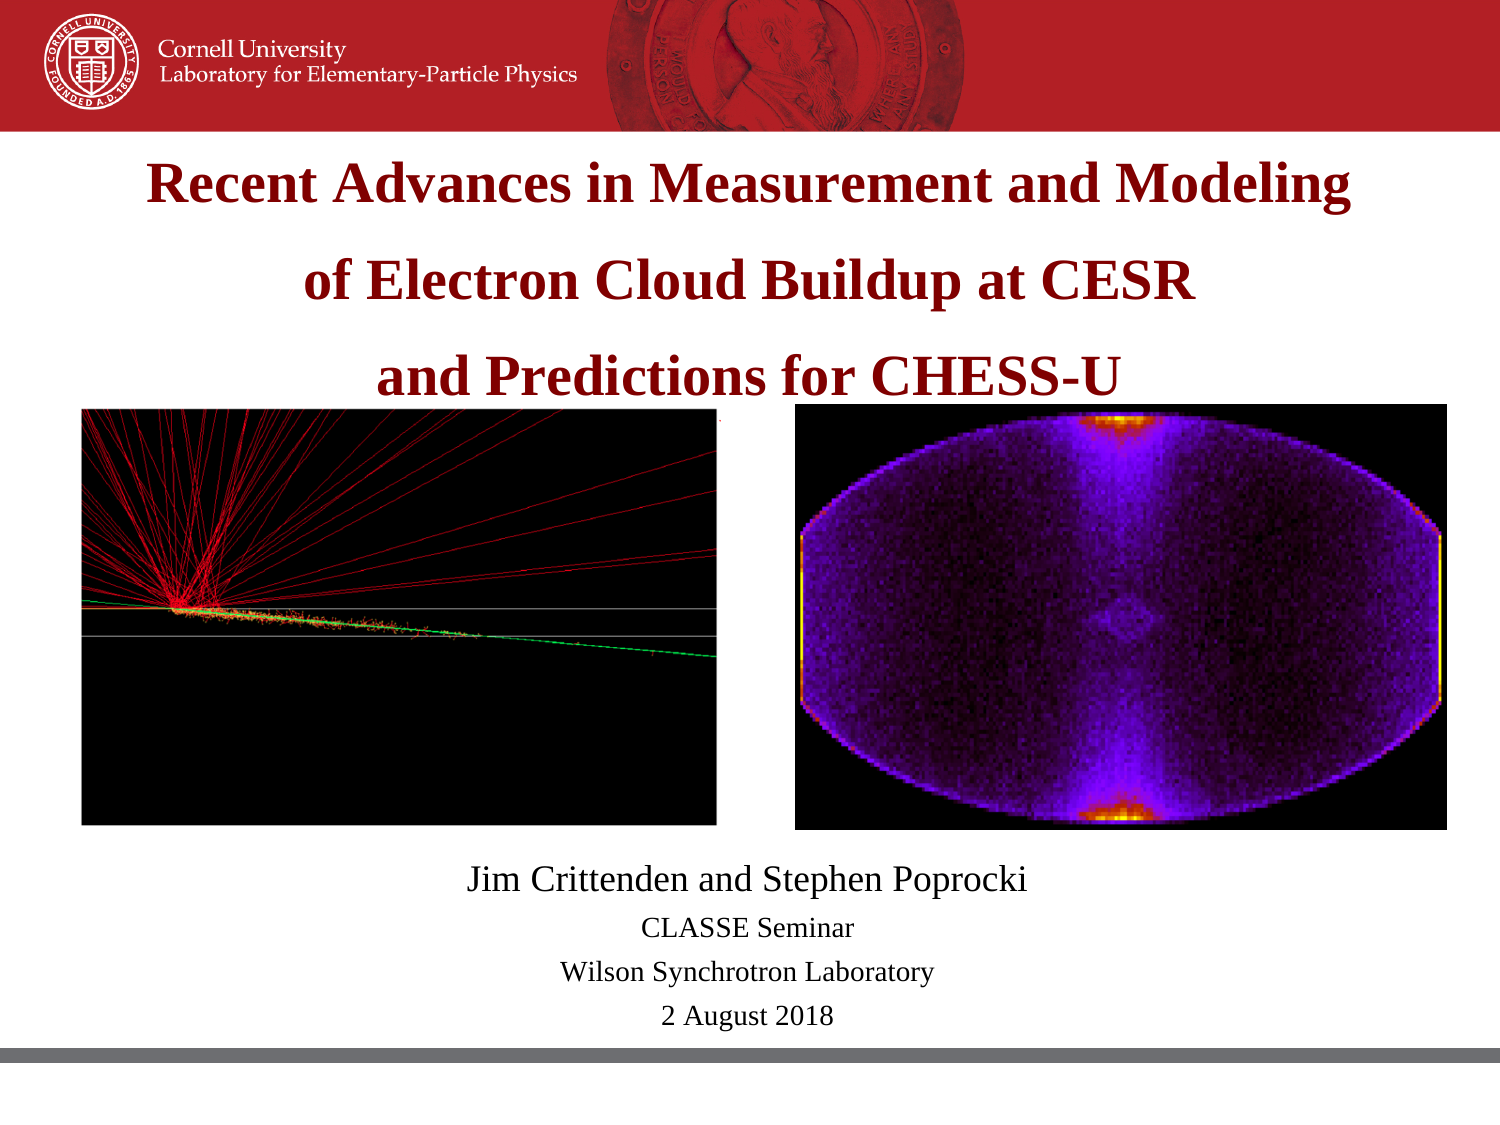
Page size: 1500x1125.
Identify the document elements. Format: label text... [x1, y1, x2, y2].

title Recent Advances in Measurement and Modeling of Electron Cloud Buildup at CESR and Predictions for CHESS-U [37, 134, 1463, 393]
picture [795, 404, 1447, 830]
picture [75, 404, 721, 830]
picture [0, 0, 1500, 132]
subtitle Jim Crittenden and Stephen Poprocki CLASSE Seminar Wilson Synchrotron Laboratory 2 August 2018 [225, 855, 1271, 1045]
